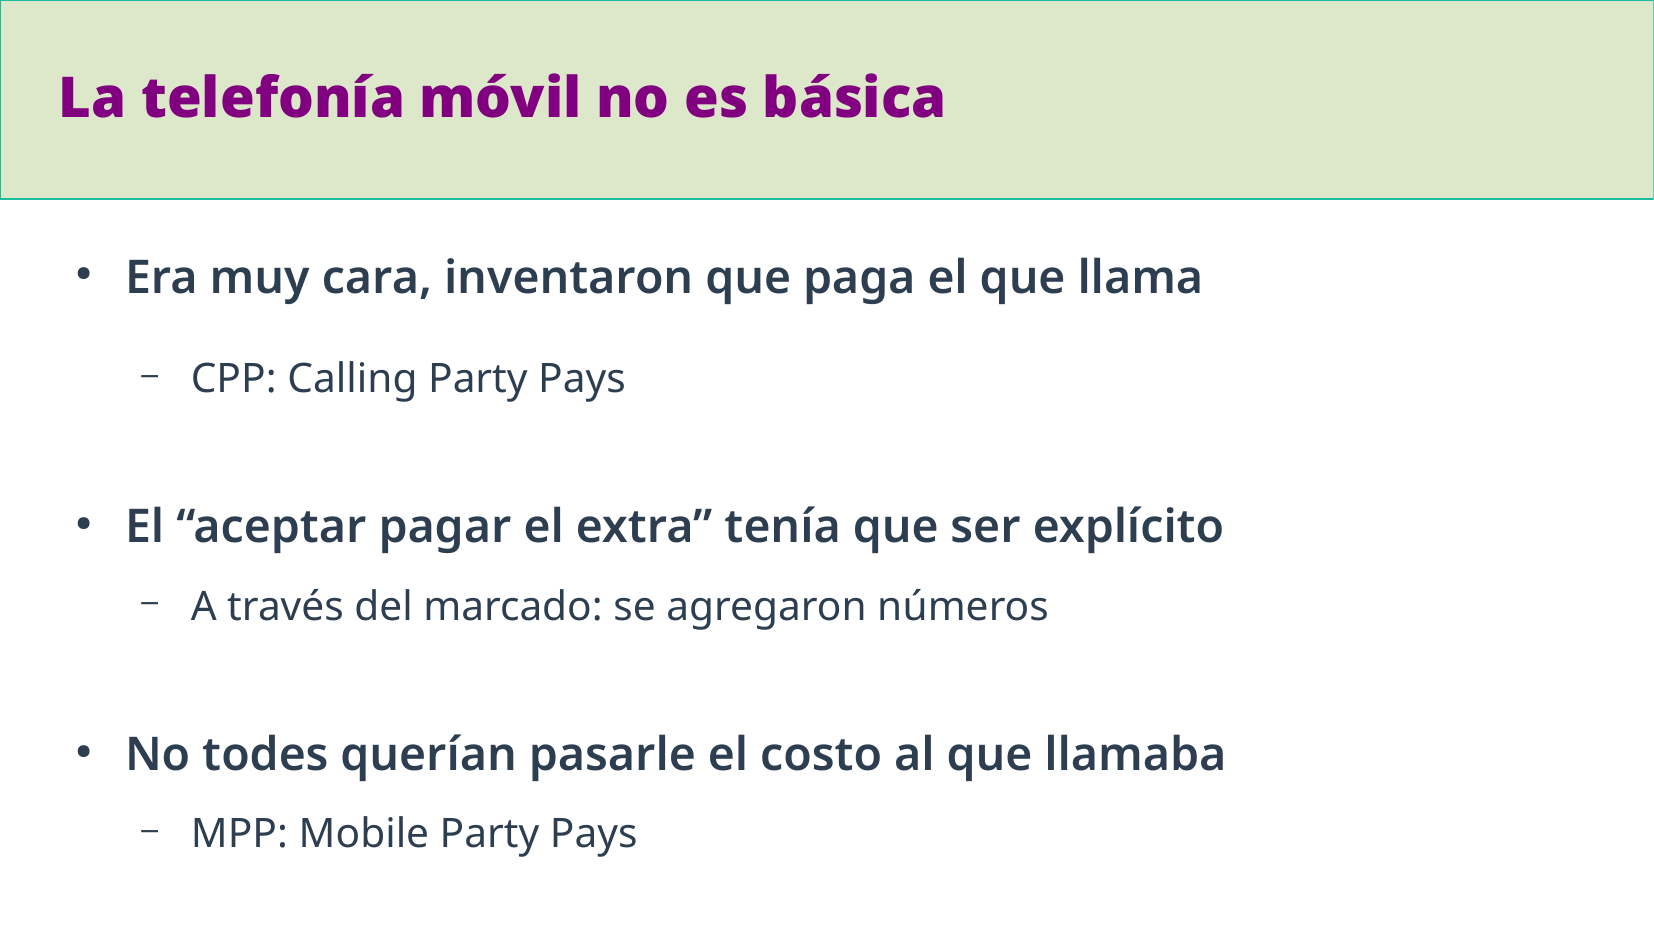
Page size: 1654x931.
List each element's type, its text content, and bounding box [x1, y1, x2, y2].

list Era muy cara, inventaron que paga el que llama CPP: Calling Party Pays El “aceptar pagar el extra” tenía que ser explícito A través del marcado: se agregaron números No todes querían pasarle el costo al que llamaba MPP: Mobile Party Pays [59, 243, 1595, 864]
title La telefonía móvil no es básica [59, 37, 1595, 156]
